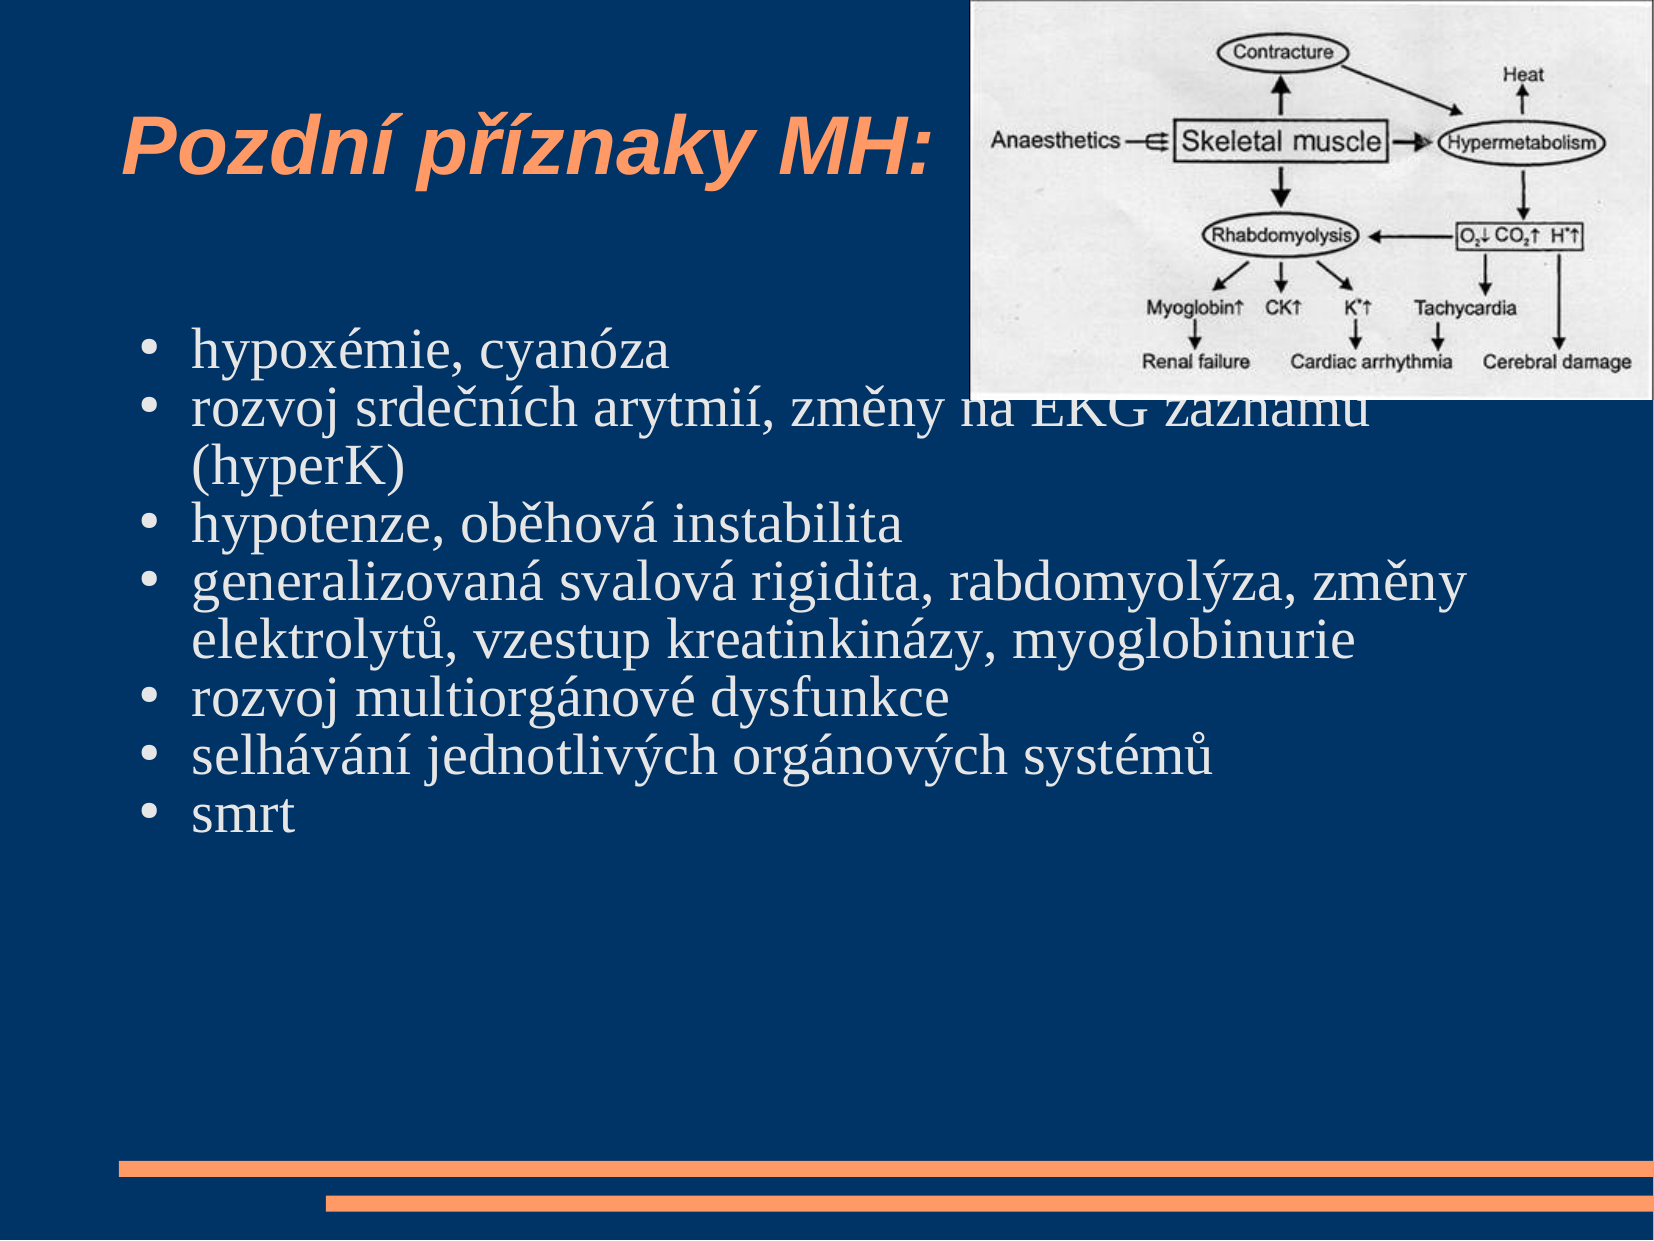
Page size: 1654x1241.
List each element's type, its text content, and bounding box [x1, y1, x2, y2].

list hypoxémie, cyanóza rozvoj srdečních arytmií, změny na EKG záznamu (hyperK) hypotenze, oběhová instabilita generalizovaná svalová rigidita, rabdomyolýza, změny elektrolytů, vzestup kreatinkinázy, myoglobinurie rozvoj multiorgánové dysfunkce selhávání jednotlivých orgánových systémů smrt [121, 322, 1561, 1171]
title Pozdní příznaky MH: [121, 46, 969, 254]
picture [969, 0, 1654, 401]
